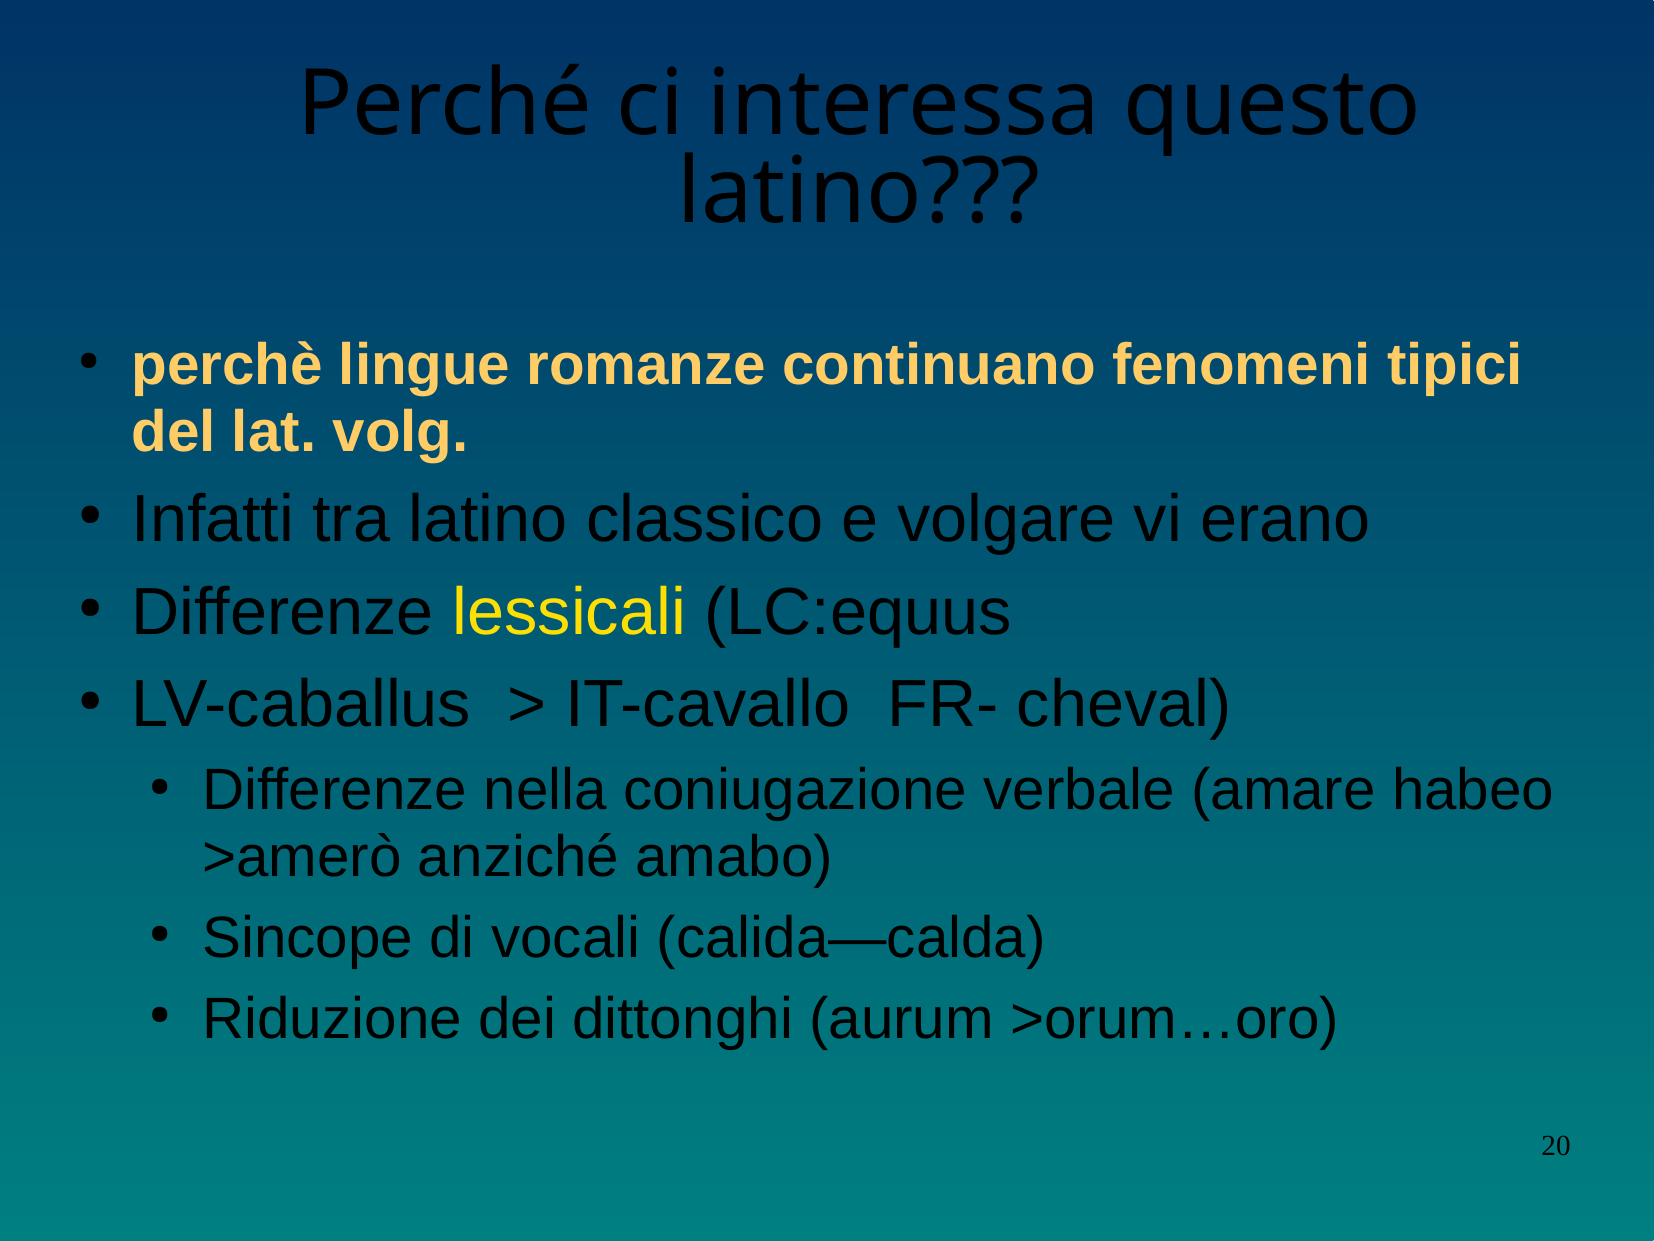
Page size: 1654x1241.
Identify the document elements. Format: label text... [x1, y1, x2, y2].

list perchè lingue romanze continuano fenomeni tipici del lat. volg. Infatti tra latino classico e volgare vi erano Differenze lessicali (LC:equus LV-caballus > IT-cavallo FR- cheval) Differenze nella coniugazione verbale (amare habeo >amerò anziché amabo) Sincope di vocali (calida—calda) Riduzione dei dittonghi (aurum >orum…oro) [45, 323, 1613, 1179]
title Perché ci interessa questo latino??? [106, 37, 1613, 248]
